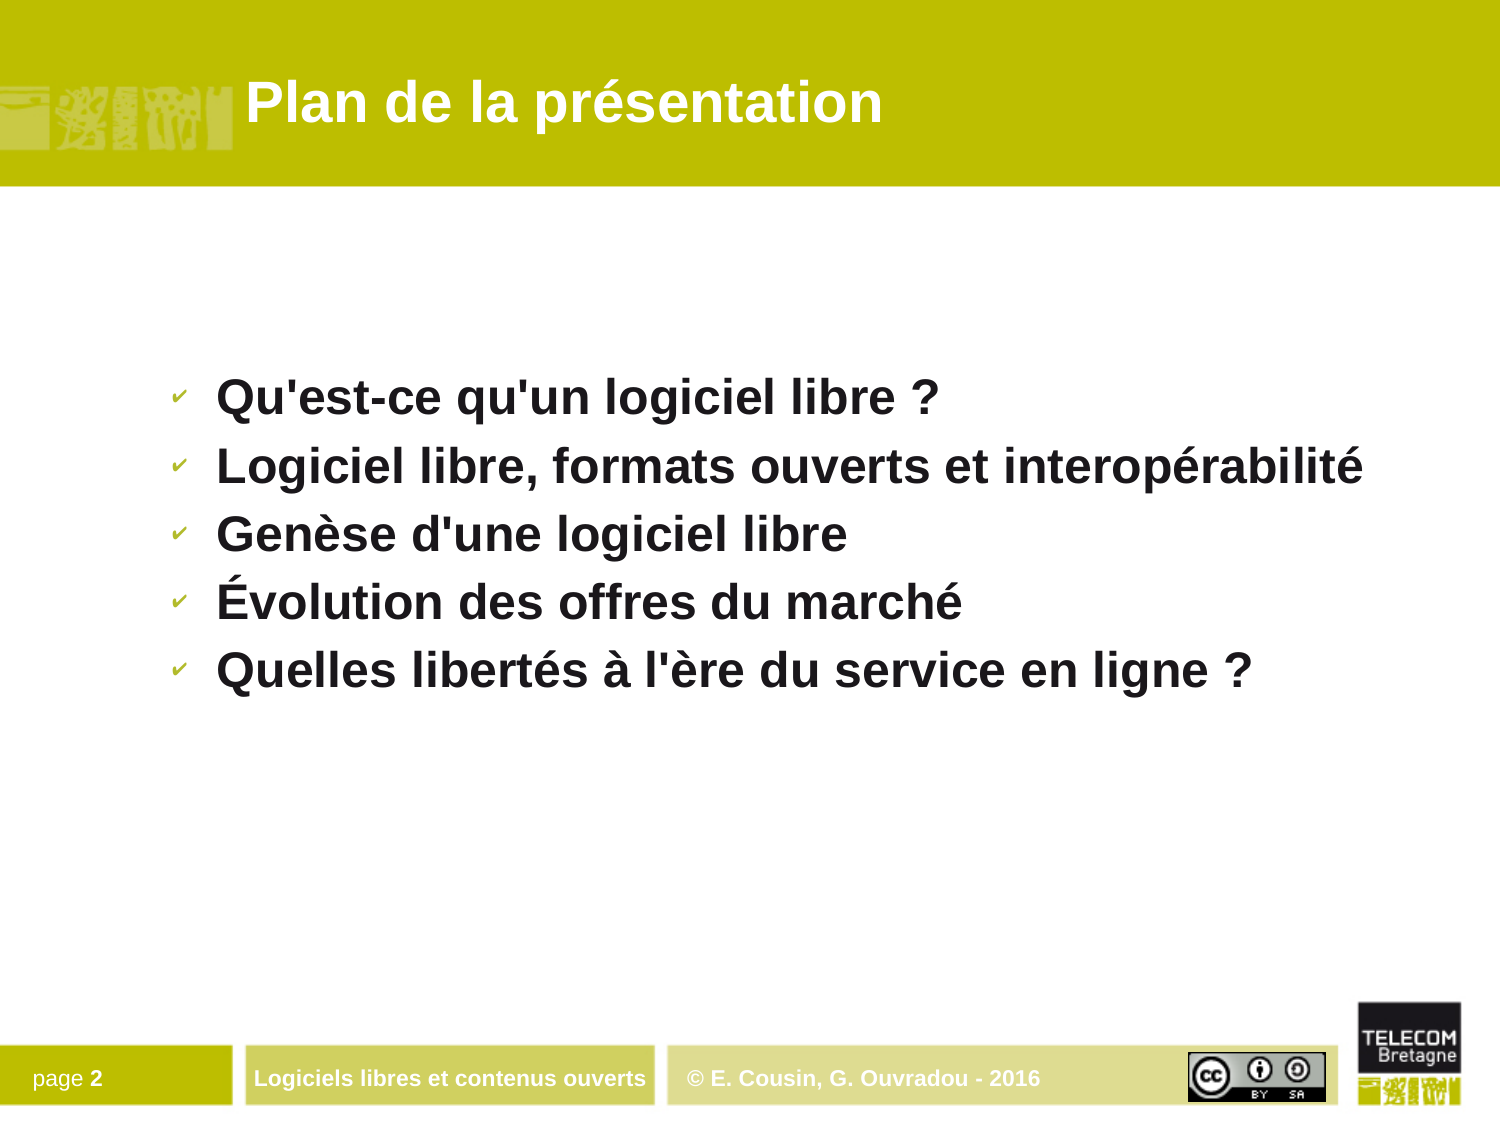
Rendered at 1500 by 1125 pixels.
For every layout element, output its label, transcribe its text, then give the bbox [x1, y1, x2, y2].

picture [0, 0, 1500, 1125]
title Plan de la présentation [245, 31, 1459, 173]
list Qu'est-ce qu'un logiciel libre ? Logiciel libre, formats ouverts et interopérabilité Genèse d'une logiciel libre Évolution des offres du marché Quelles libertés à l'ère du service en ligne ? [172, 369, 1369, 976]
